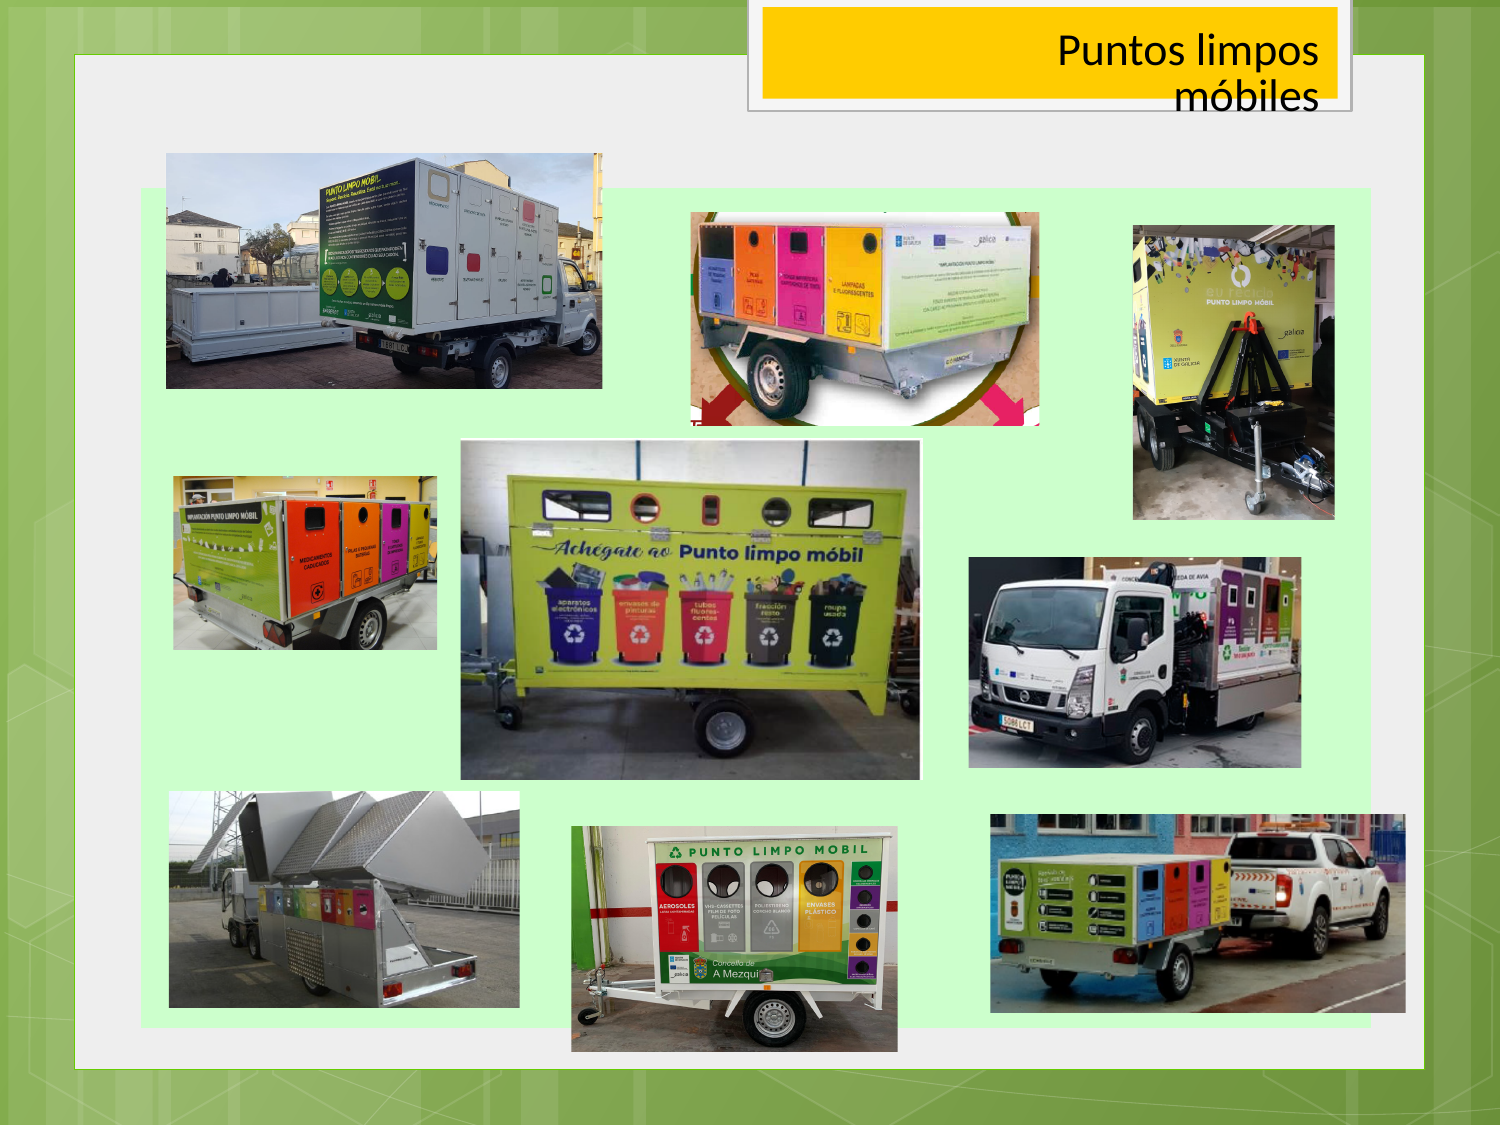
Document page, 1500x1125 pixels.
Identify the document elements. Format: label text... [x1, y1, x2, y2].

text_box [141, 188, 1371, 1028]
picture [571, 826, 898, 1052]
picture [165, 153, 603, 389]
picture [968, 557, 1302, 768]
picture [990, 814, 1406, 1013]
picture [173, 476, 438, 650]
picture [690, 212, 1040, 426]
text_box Puntos limpos móbiles [885, 23, 1335, 130]
picture [460, 438, 923, 780]
picture [1132, 225, 1335, 520]
picture [168, 791, 520, 1008]
